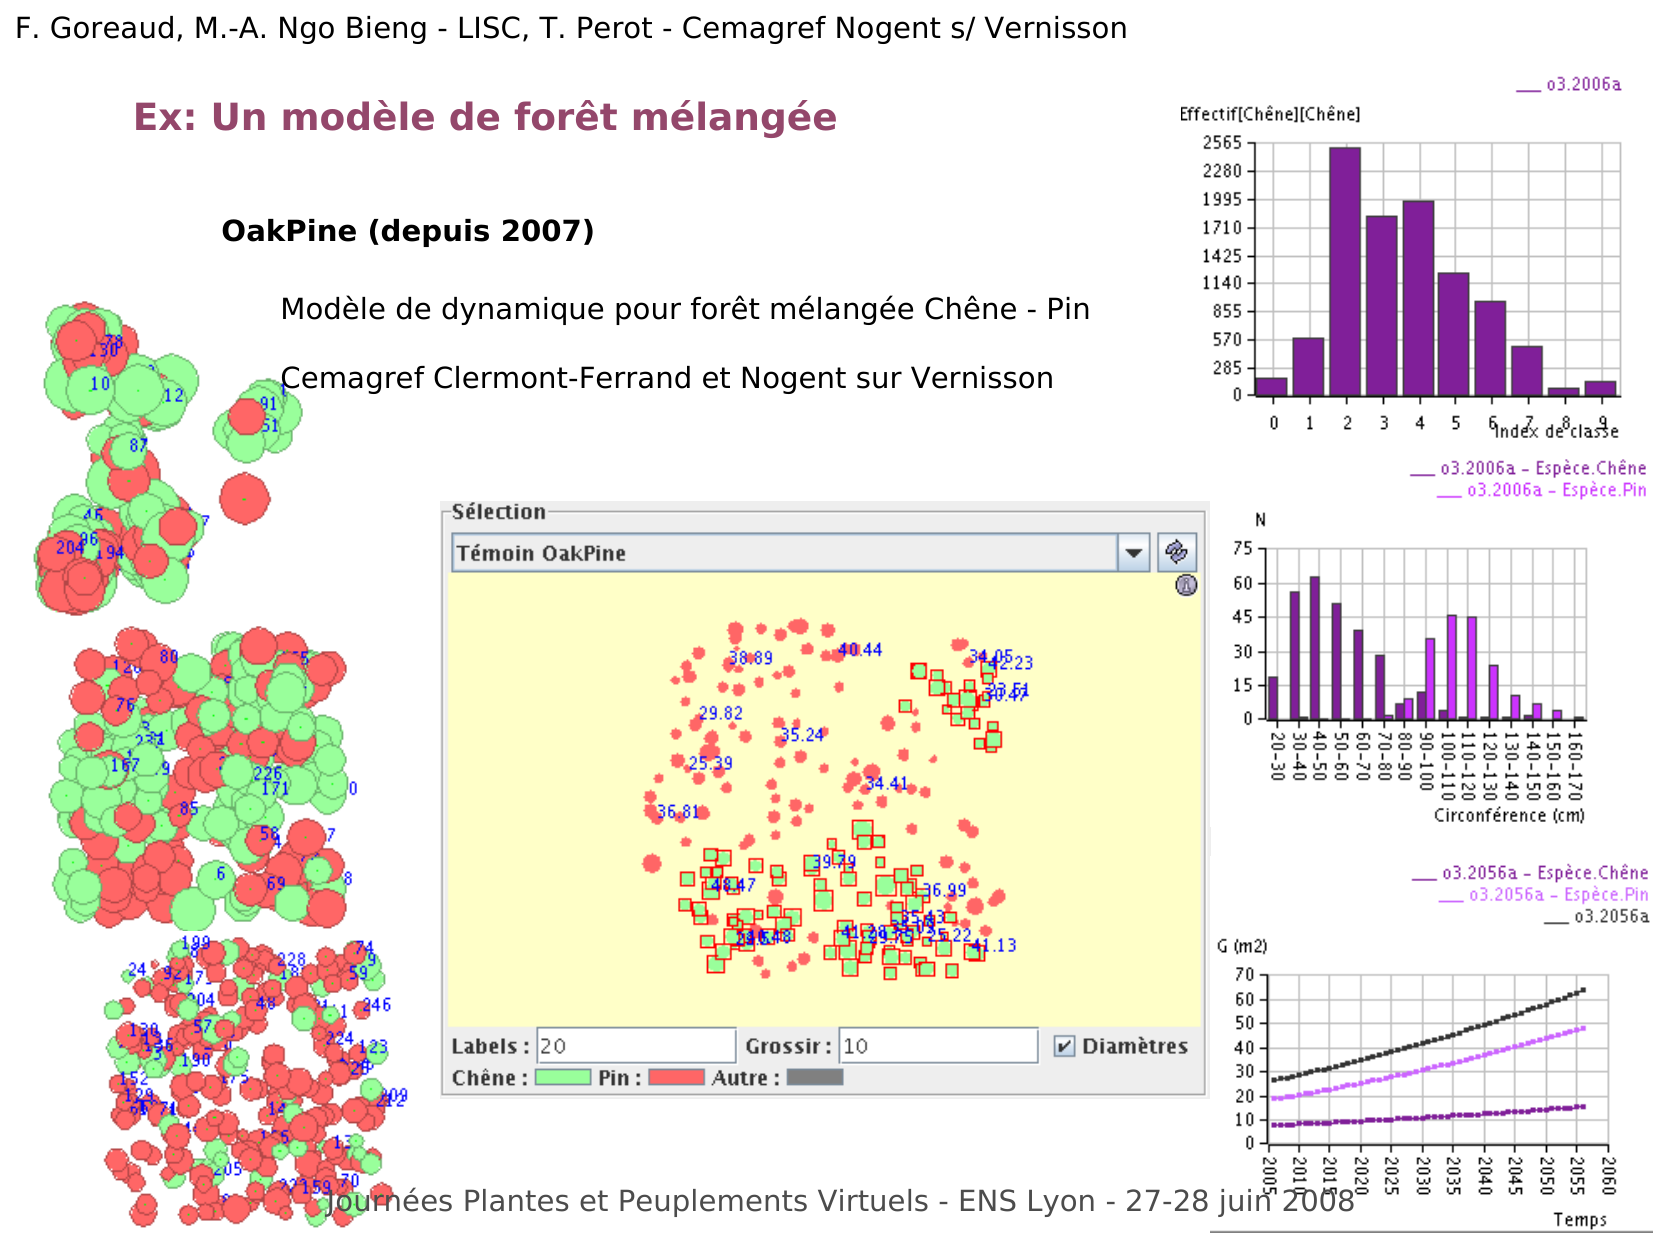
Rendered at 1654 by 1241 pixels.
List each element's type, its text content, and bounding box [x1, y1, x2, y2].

text_box [118, 147, 1123, 325]
picture [1181, 69, 1630, 443]
picture [0, 295, 414, 1241]
picture [440, 453, 1654, 1233]
text_box F. Goreaud, M.-A. Ngo Bieng - LISC, T. Perot - Cemagref Nogent s/ Vernisson [0, 4, 1521, 64]
text_box OakPine (depuis 2007) [206, 206, 1152, 256]
text_box Modèle de dynamique pour forêt mélangée Chêne - Pin Cemagref Clermont-Ferrand et Nogent sur Vernisson [265, 285, 1536, 559]
text_box Journées Plantes et Peuplements Virtuels - ENS Lyon - 27-28 juin 2008 [177, 1176, 1506, 1226]
text_box Ex: Un modèle de forêt mélangée [118, 88, 1181, 147]
